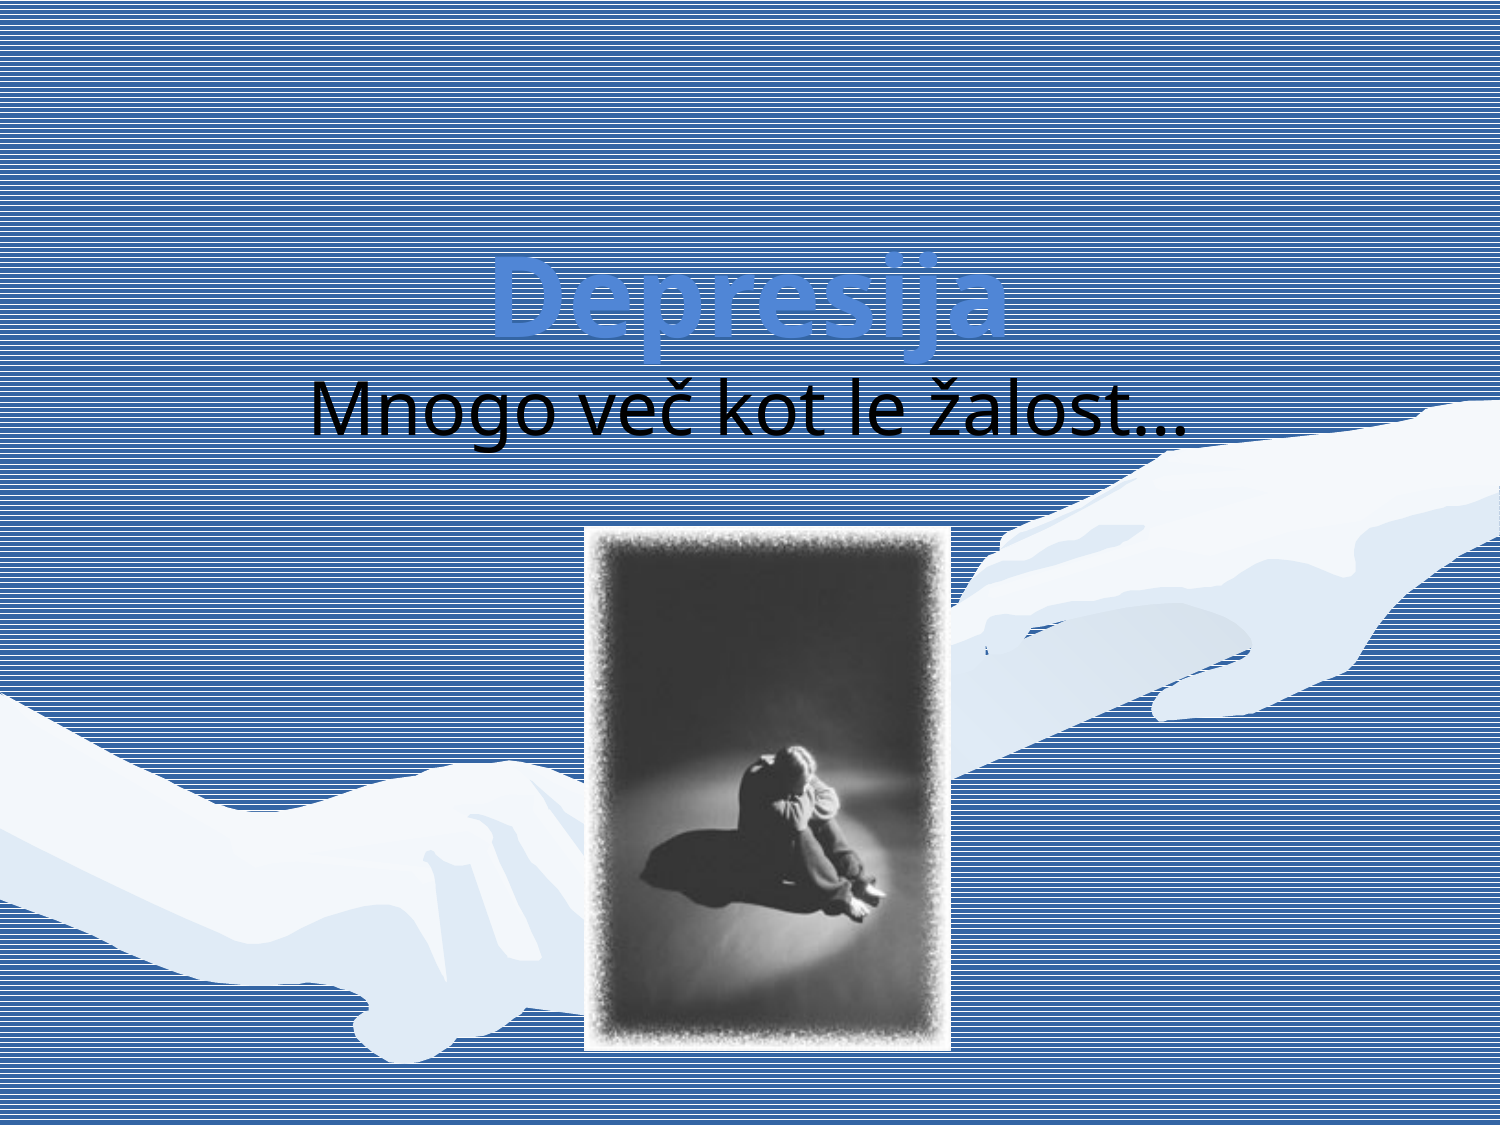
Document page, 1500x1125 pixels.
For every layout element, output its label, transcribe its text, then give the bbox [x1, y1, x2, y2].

picture [584, 527, 951, 1051]
title Depresija Mnogo več kot le žalost… [112, 172, 1388, 458]
